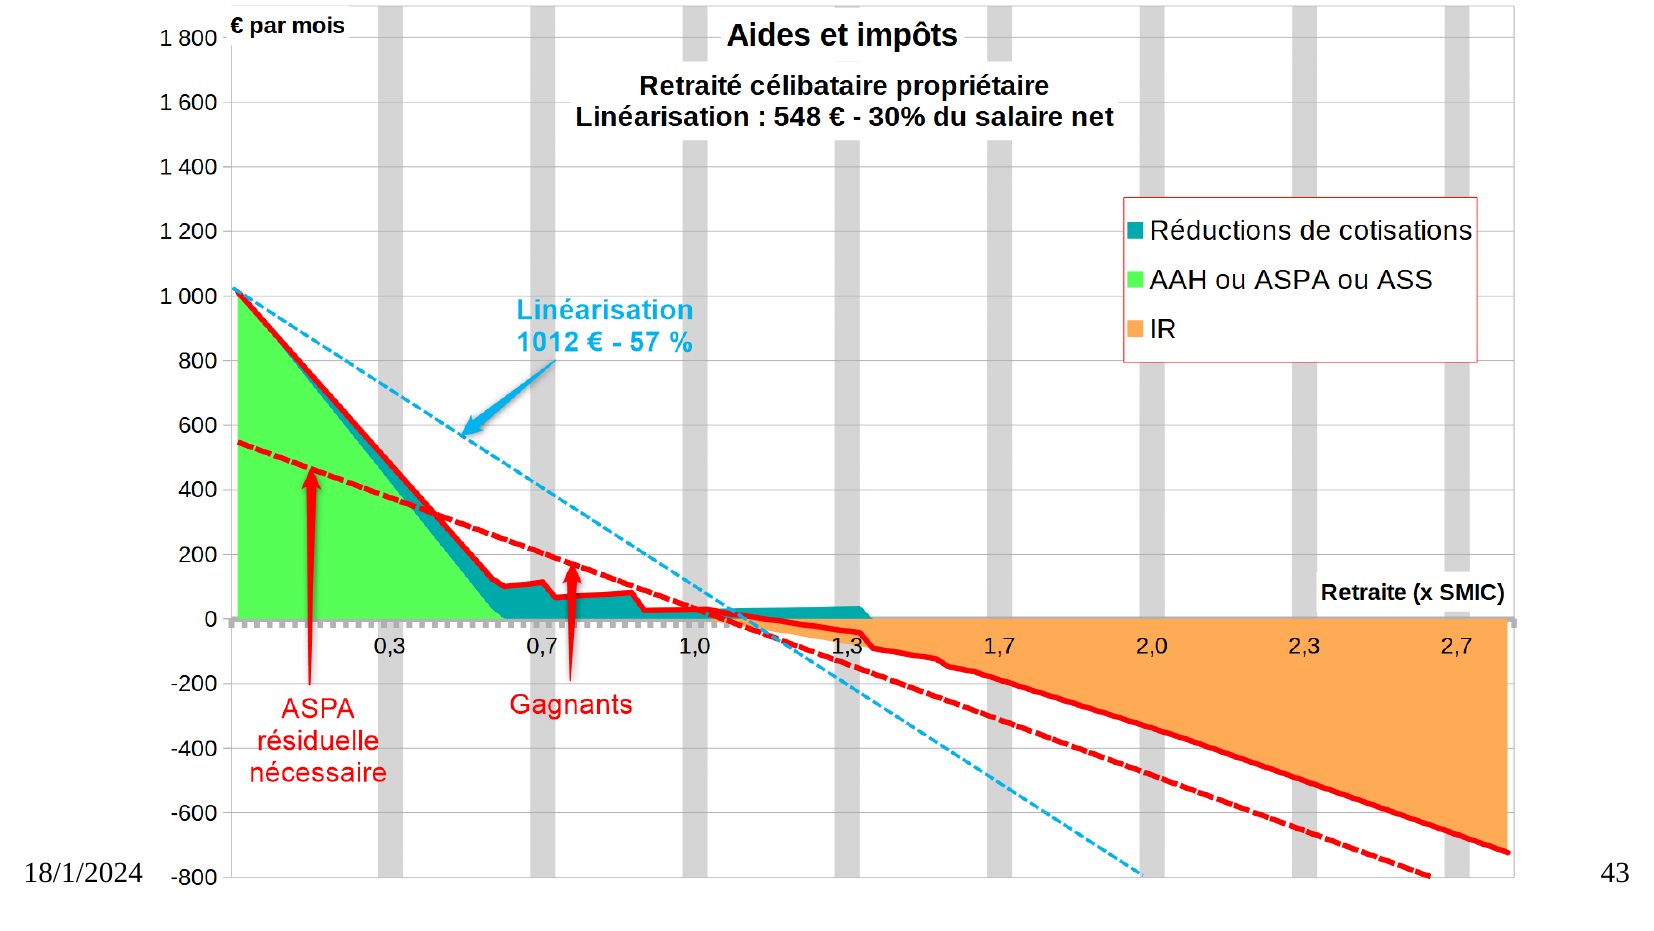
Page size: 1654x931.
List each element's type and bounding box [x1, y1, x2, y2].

picture [156, 1, 1517, 888]
